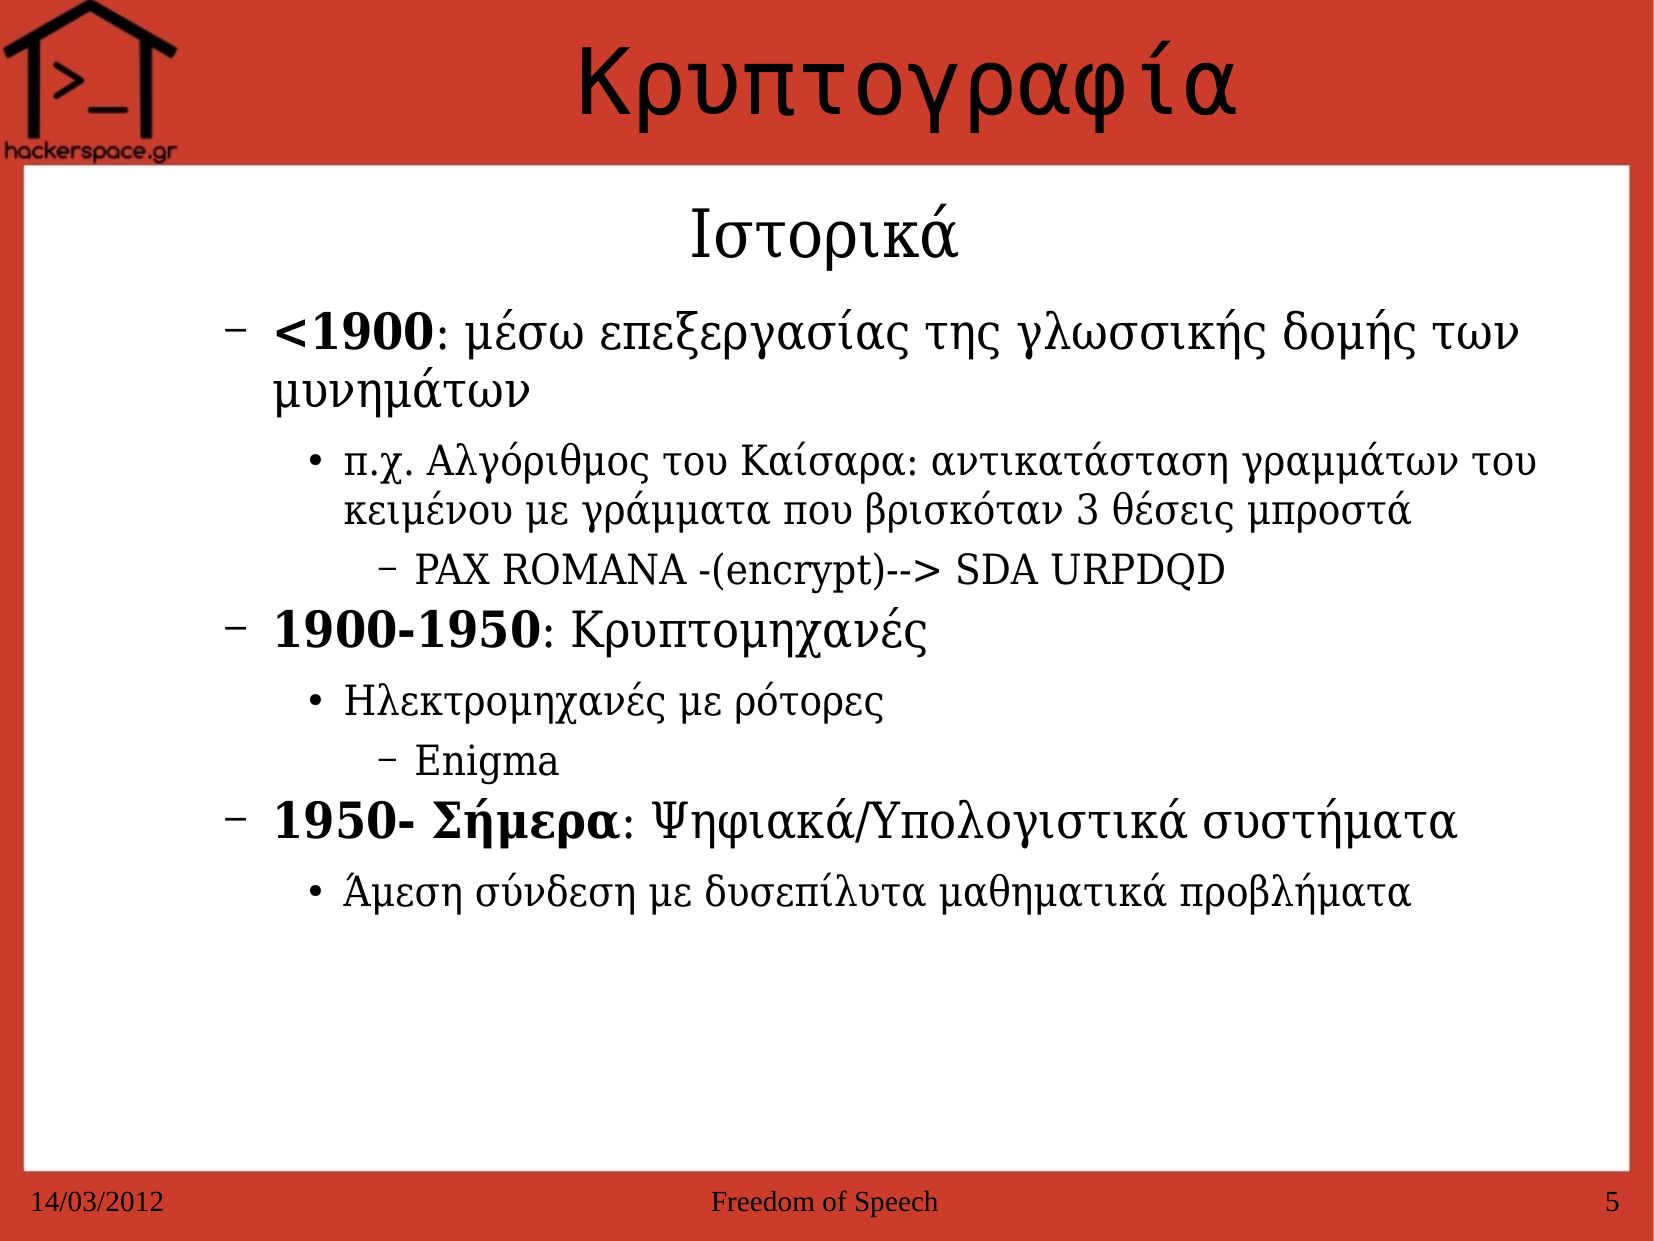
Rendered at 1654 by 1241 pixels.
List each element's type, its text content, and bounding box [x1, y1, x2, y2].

title Κρυπτογραφία [195, 15, 1621, 151]
picture [0, 0, 1654, 1241]
list Ιστορικά <1900: μέσω επεξεργασίας της γλωσσικής δομής των μυνημάτων π.χ. Αλγόριθμος του Καίσαρα: αντικατάσταση γραμμάτων του κειμένου με γράμματα που βρισκόταν 3 θέσεις μπροστά PAX ROMANA -(encrypt)--> SDA URPDQD 1900-1950: Κρυπτομηχανές Ηλεκτρομηχανές με ρότορες Enigma 1950- Σήμερα: Ψηφιακά/Υπολογιστικά συστήματα Άμεση σύνδεση με δυσεπίλυτα μαθηματικά προβλήματα [60, 195, 1591, 1141]
